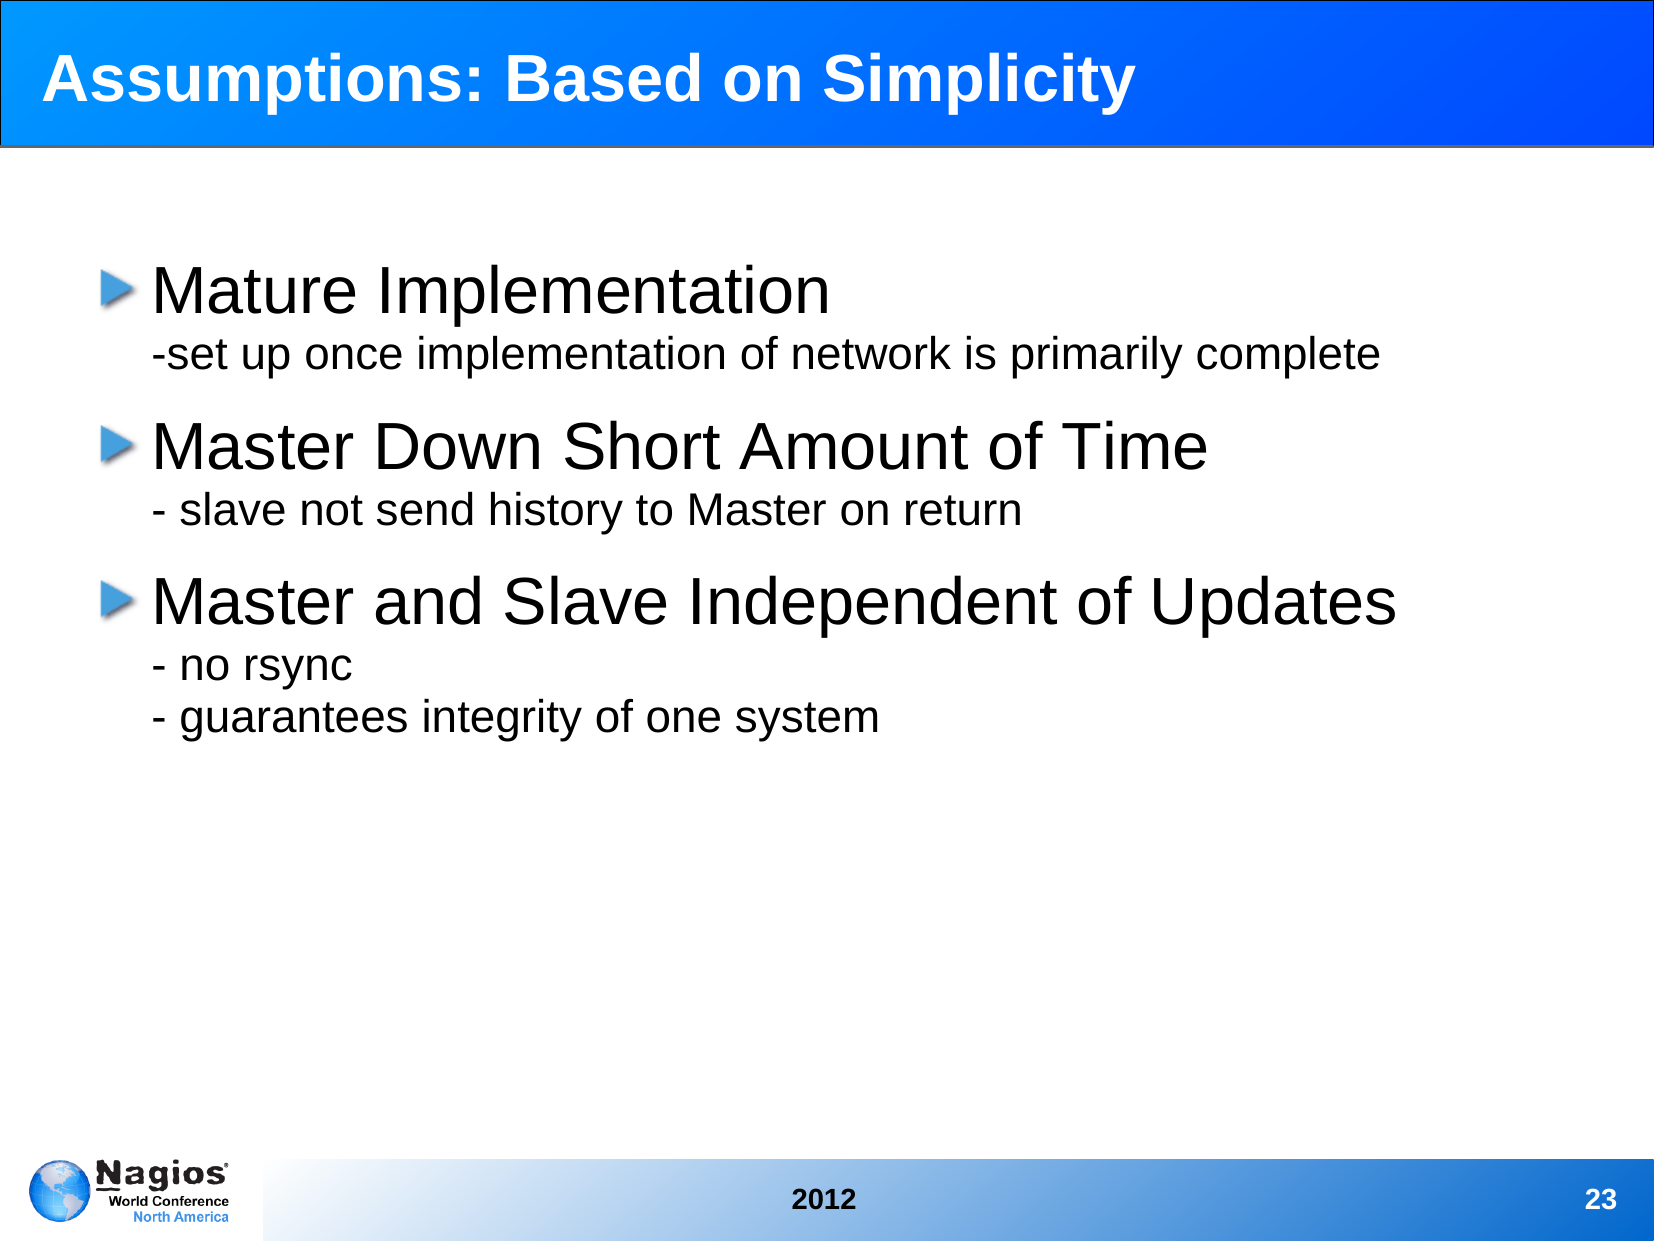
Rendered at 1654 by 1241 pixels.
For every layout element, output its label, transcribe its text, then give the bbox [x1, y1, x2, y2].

picture [29, 1159, 229, 1235]
list Mature Implementation -set up once implementation of network is primarily complete Master Down Short Amount of Time - slave not send history to Master on return Master and Slave Independent of Updates - no rsync - guarantees integrity of one system [80, 253, 1569, 1058]
title Assumptions: Based on Simplicity [41, 29, 1248, 127]
